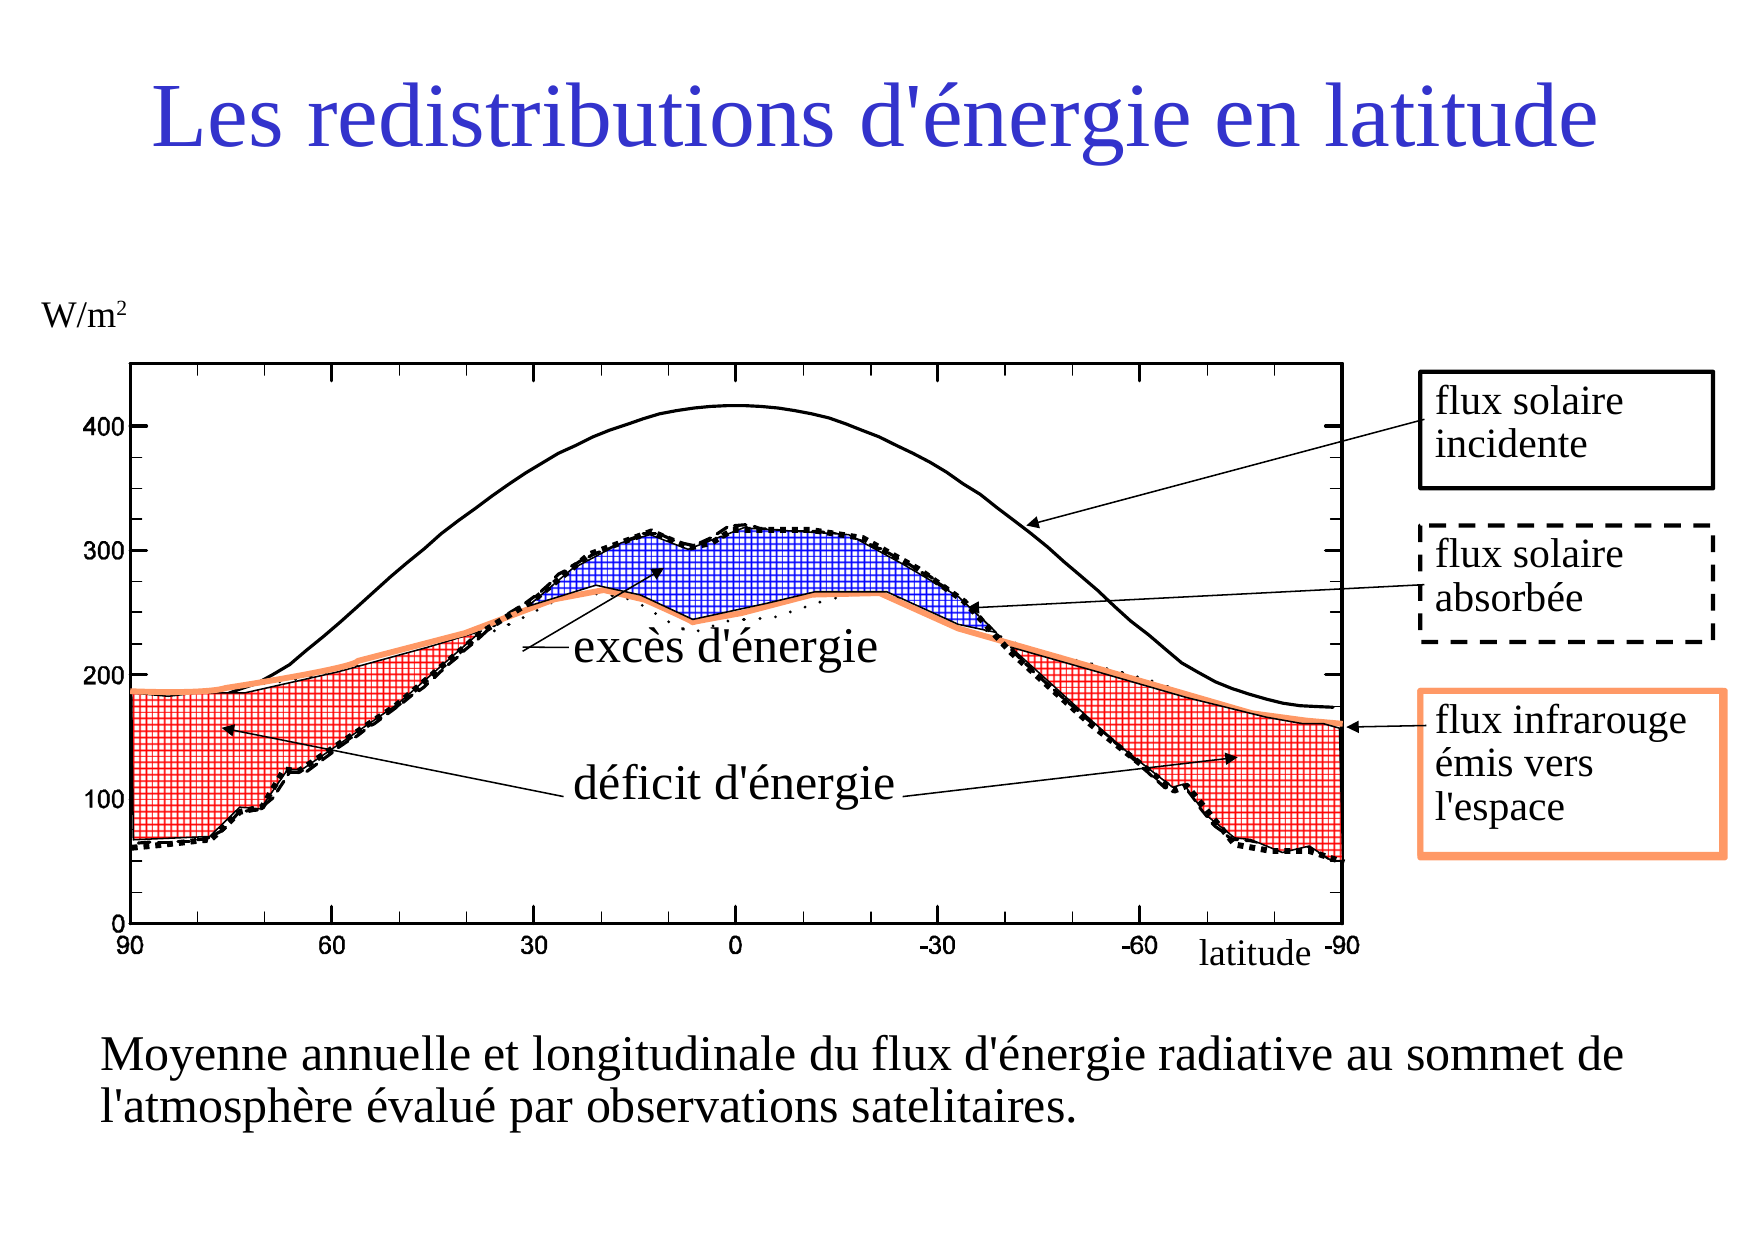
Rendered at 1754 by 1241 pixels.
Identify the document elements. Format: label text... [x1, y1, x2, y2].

text_box excès d'énergie [573, 620, 935, 673]
title Les redistributions d'énergie en latitude [97, 53, 1657, 184]
picture [584, 586, 599, 590]
text_box [532, 527, 988, 631]
picture [79, 0, 1363, 964]
text_box flux solaire incidente [1420, 371, 1714, 475]
text_box flux infrarouge émis vers l'espace [1420, 690, 1723, 837]
text_box W/m2 [26, 288, 251, 343]
picture [726, 597, 929, 620]
text_box [131, 633, 475, 840]
picture [579, 597, 680, 620]
picture [358, 661, 373, 666]
text_box déficit d'énergie [573, 758, 938, 811]
text_box flux solaire absorbée [1420, 525, 1714, 628]
picture [226, 680, 297, 692]
text_box Moyenne annuelle et longitudinale du flux d'énergie radiative au sommet de l'atmosphère évalué par observations satelitaires. [85, 1021, 1692, 1141]
text_box latitude [1184, 927, 1480, 982]
picture [971, 628, 988, 633]
text_box [1010, 647, 1343, 861]
